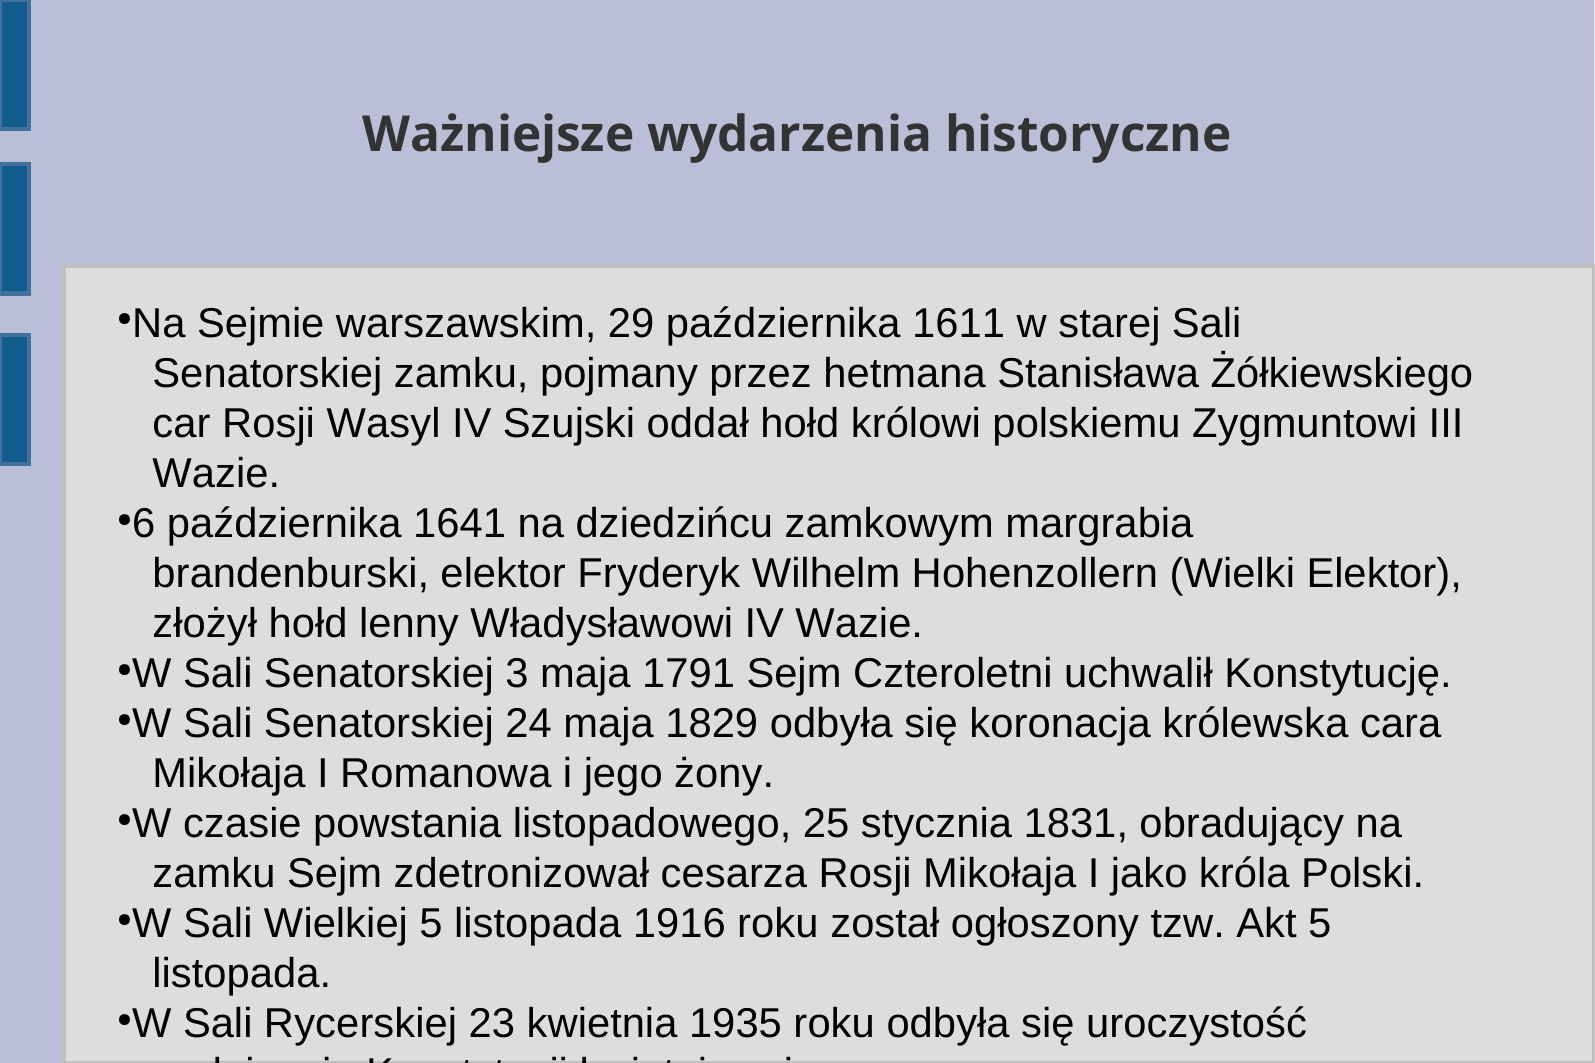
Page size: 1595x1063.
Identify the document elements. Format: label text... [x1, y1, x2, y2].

subtitle Na Sejmie warszawskim, 29 października 1611 w starej Sali Senatorskiej zamku, pojmany przez hetmana Stanisława Żółkiewskiego car Rosji Wasyl IV Szujski oddał hołd królowi polskiemu Zygmuntowi III Wazie. 6 października 1641 na dziedzińcu zamkowym margrabia brandenburski, elektor Fryderyk Wilhelm Hohenzollern (Wielki Elektor), złożył hołd lenny Władysławowi IV Wazie. W Sali Senatorskiej 3 maja 1791 Sejm Czteroletni uchwalił Konstytucję. W Sali Senatorskiej 24 maja 1829 odbyła się koronacja królewska cara Mikołaja I Romanowa i jego żony. W czasie powstania listopadowego, 25 stycznia 1831, obradujący na zamku Sejm zdetronizował cesarza Rosji Mikołaja I jako króla Polski. W Sali Wielkiej 5 listopada 1916 roku został ogłoszony tzw. Akt 5 listopada. W Sali Rycerskiej 23 kwietnia 1935 roku odbyła się uroczystość podpisania Konstytucji kwietniowej. [117, 295, 1479, 1044]
title Ważniejsze wydarzenia historyczne [79, 42, 1515, 220]
